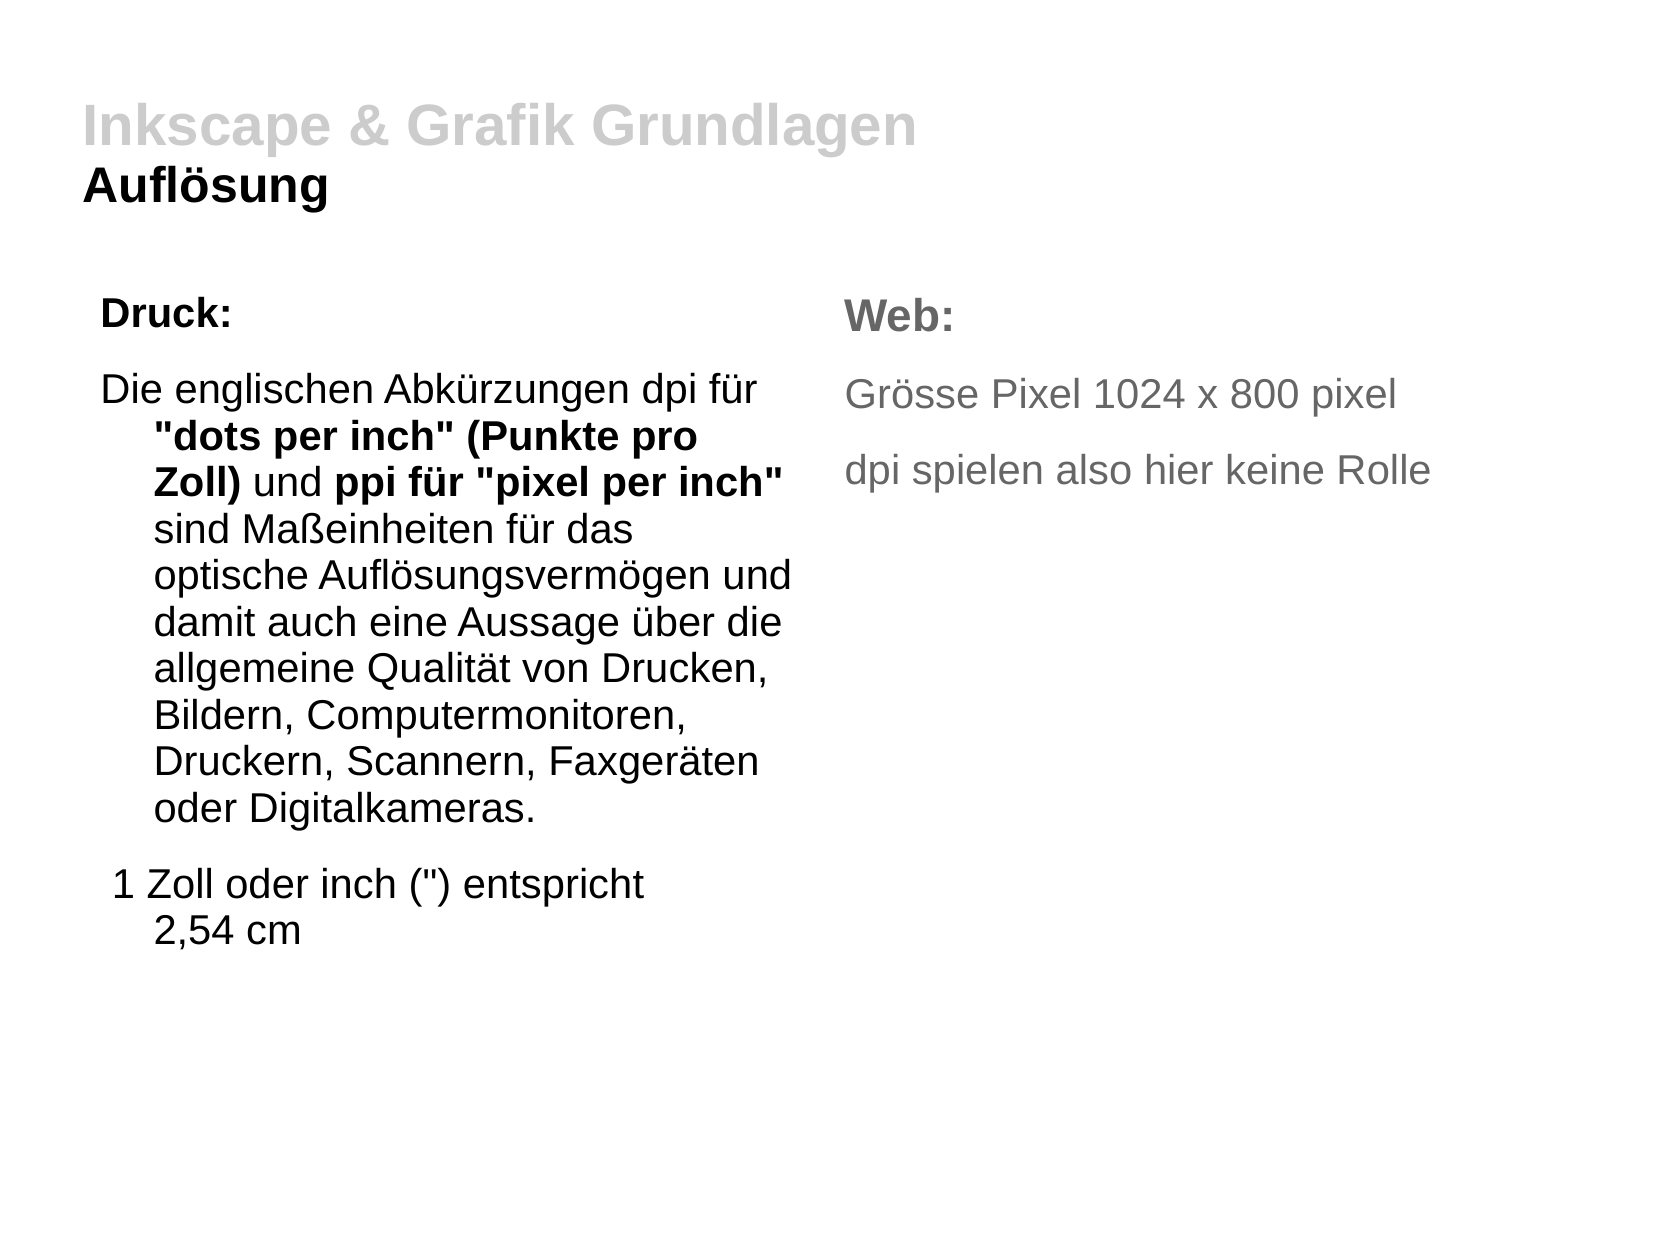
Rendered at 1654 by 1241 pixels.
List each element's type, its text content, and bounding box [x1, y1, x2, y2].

title Inkscape & Grafik Grundlagen Auflösung [82, 49, 1571, 257]
list Druck: Die englischen Abkürzungen dpi für "dots per inch" (Punkte pro Zoll) und ppi für "pixel per inch" sind Maßeinheiten für das optische Auflösungsvermögen und damit auch eine Aussage über die allgemeine Qualität von Drucken, Bildern, Computermonitoren, Druckern, Scannern, Faxgeräten oder Digitalkameras. 1 Zoll oder inch (") entspricht 2,54 cm [82, 290, 798, 1182]
list Web: Grösse Pixel 1024 x 800 pixel dpi spielen also hier keine Rolle [826, 290, 1572, 1125]
